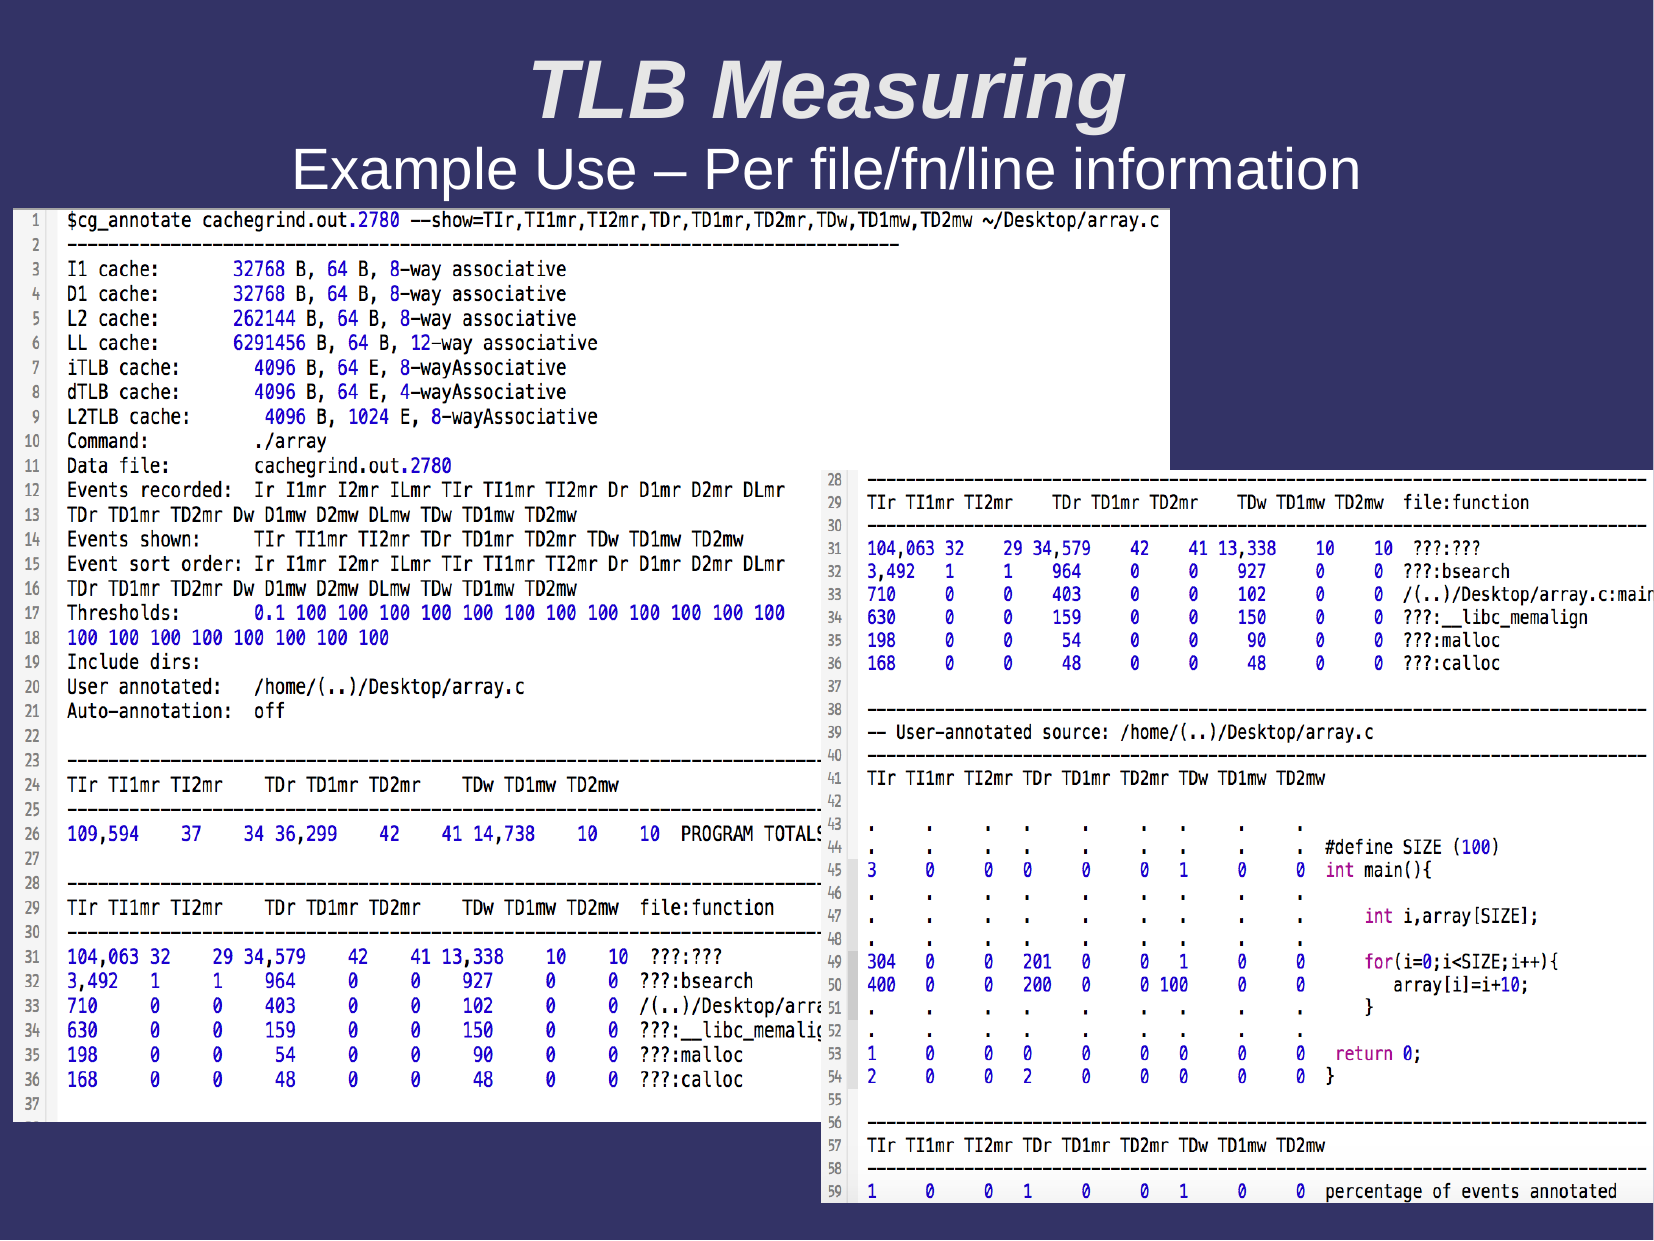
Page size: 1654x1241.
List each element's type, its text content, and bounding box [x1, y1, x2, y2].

picture [13, 208, 1654, 1203]
title TLB Measuring Example Use – Per file/fn/line information [121, 19, 1534, 227]
